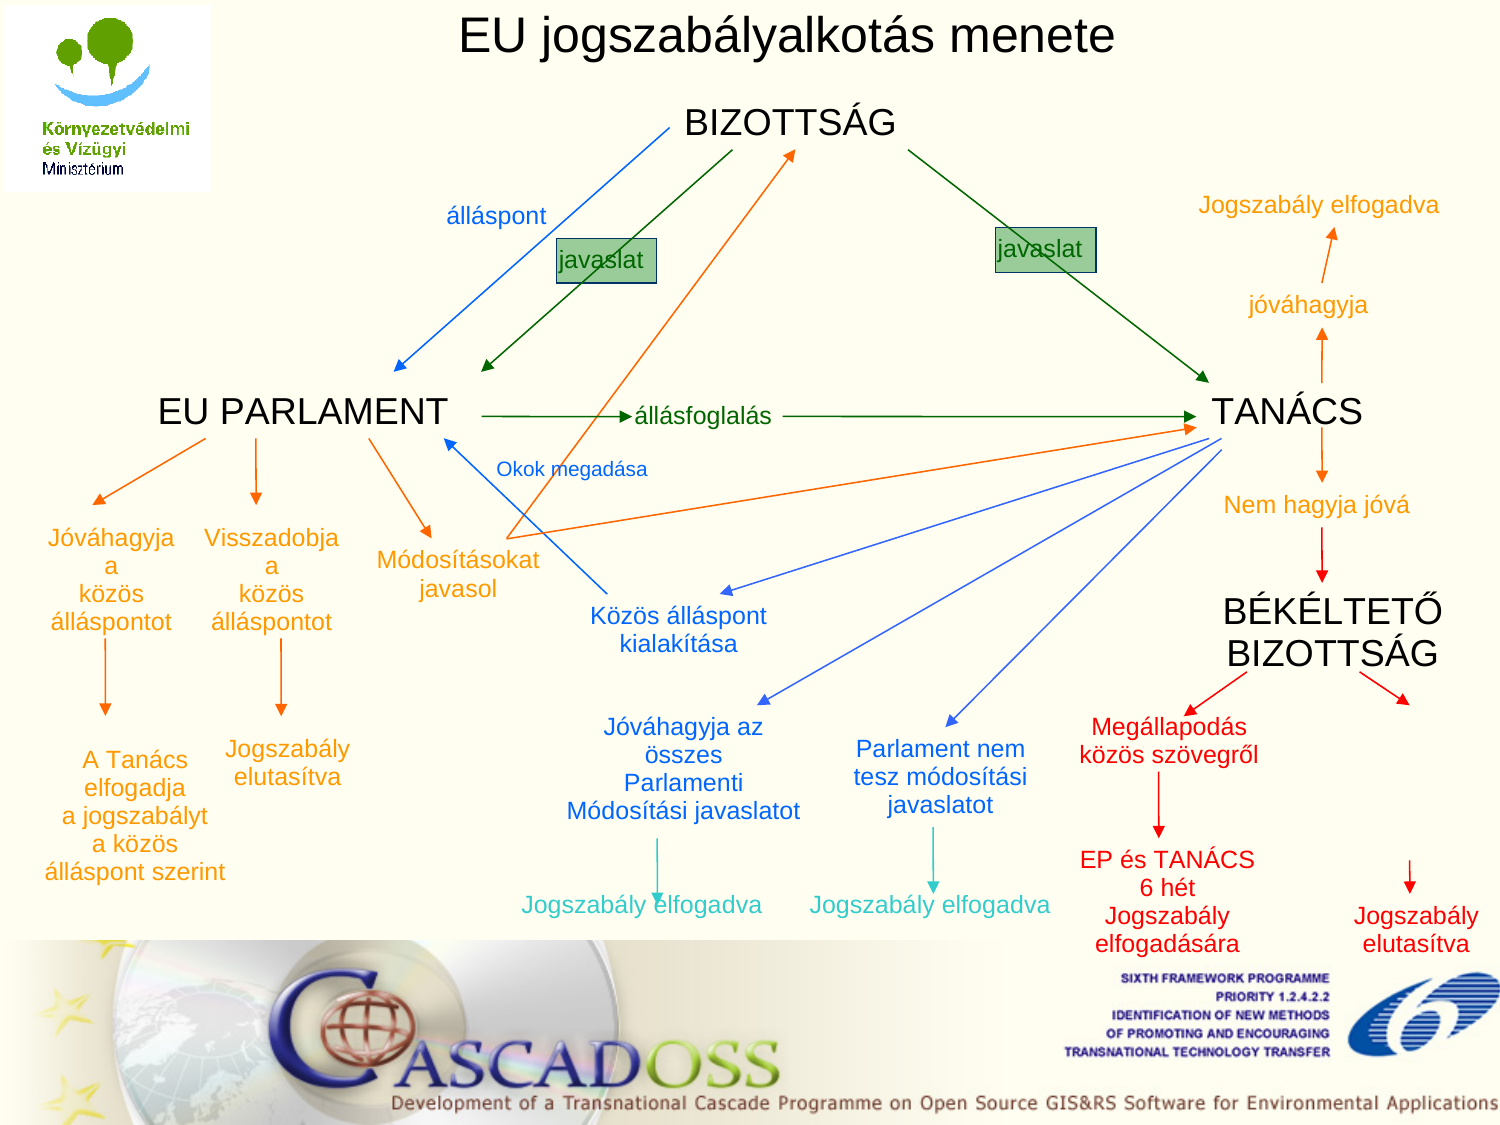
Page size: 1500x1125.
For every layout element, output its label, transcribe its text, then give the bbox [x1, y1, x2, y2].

text_box javaslat [544, 238, 695, 282]
text_box A Tanács elfogadja a jogszabályt a közös álláspont szerint [29, 738, 241, 894]
text_box állásfoglalás [619, 393, 788, 438]
text_box Visszadobja a közös álláspontot [200, 516, 364, 644]
text_box BÉKÉLTETŐ BIZOTTSÁG [1207, 582, 1459, 683]
text_box Jogszabály elfogadva [506, 882, 778, 927]
picture [0, 940, 1500, 1125]
text_box Jóváhagyja a közös álláspontot [23, 516, 200, 644]
text_box Jóváhagyja az összes Parlamenti Módosítási javaslatot [551, 704, 816, 833]
text_box EP és TANÁCS 6 hét Jogszabály elfogadására [1065, 838, 1271, 966]
text_box Jogszabály elfogadva [1183, 182, 1456, 227]
text_box BIZOTTSÁG [669, 94, 913, 152]
text_box EU PARLAMENT [142, 382, 464, 441]
text_box Okok megadása [481, 449, 663, 489]
text_box TANÁCS [1196, 382, 1379, 441]
text_box Jogszabály elfogadva [794, 882, 1065, 927]
picture [3, 5, 211, 192]
text_box Nem hagyja jóvá [1208, 483, 1426, 527]
text_box álláspont [431, 194, 562, 238]
text_box Megállapodás közös szövegről [1064, 704, 1275, 777]
text_box Közös álláspont kialakítása [575, 593, 783, 666]
text_box Jogszabály elutasítva [210, 727, 366, 799]
text_box Módosításokat javasol [361, 538, 555, 611]
text_box Parlament nem tesz módosítási javaslatot [838, 727, 1043, 827]
text_box jóváhagyja [1234, 282, 1384, 327]
title EU jogszabályalkotás menete [223, 0, 1352, 71]
text_box Jogszabály elutasítva [1338, 893, 1495, 966]
text_box javaslat [983, 227, 1184, 315]
